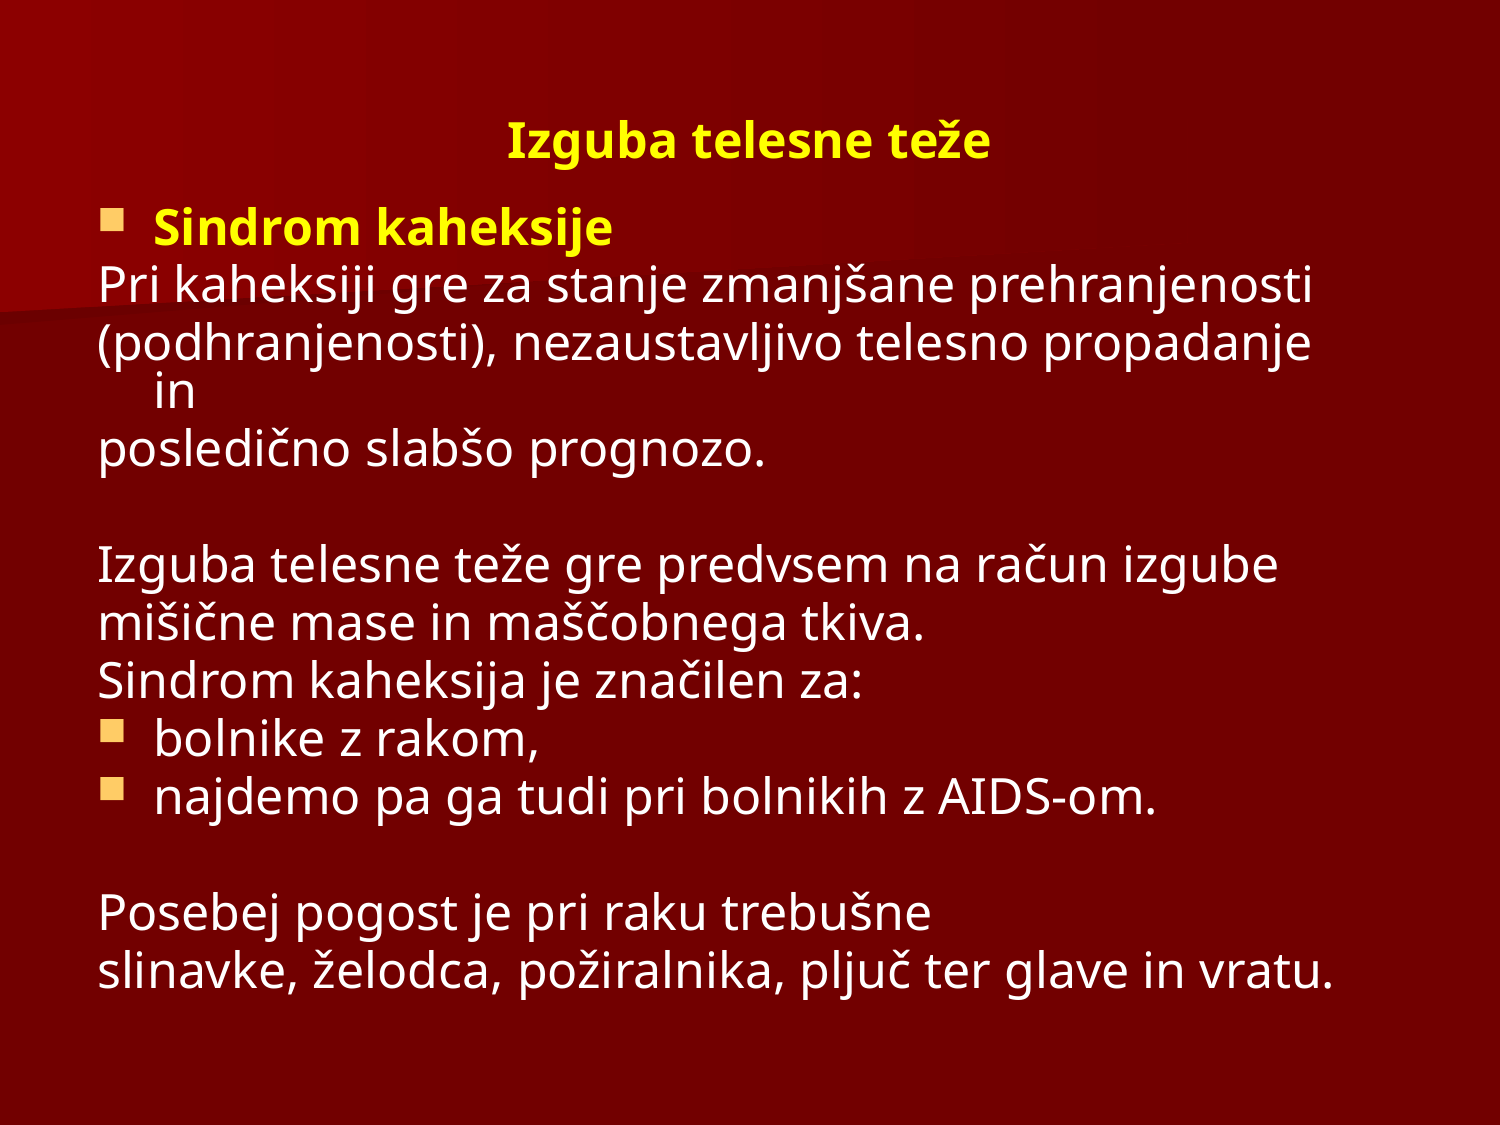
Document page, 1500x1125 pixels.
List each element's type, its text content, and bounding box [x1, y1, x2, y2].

title Izguba telesne teže [75, 45, 1425, 233]
list Sindrom kaheksije Pri kaheksiji gre za stanje zmanjšane prehranjenosti (podhranjenosti), nezaustavljivo telesno propadanje in posledično slabšo prognozo. Izguba telesne teže gre predvsem na račun izgube mišične mase in maščobnega tkiva. Sindrom kaheksija je značilen za: bolnike z rakom, najdemo pa ga tudi pri bolnikih z AIDS-om. Posebej pogost je pri raku trebušne slinavke, želodca, požiralnika, pljuč ter glave in vratu. [82, 199, 1384, 980]
